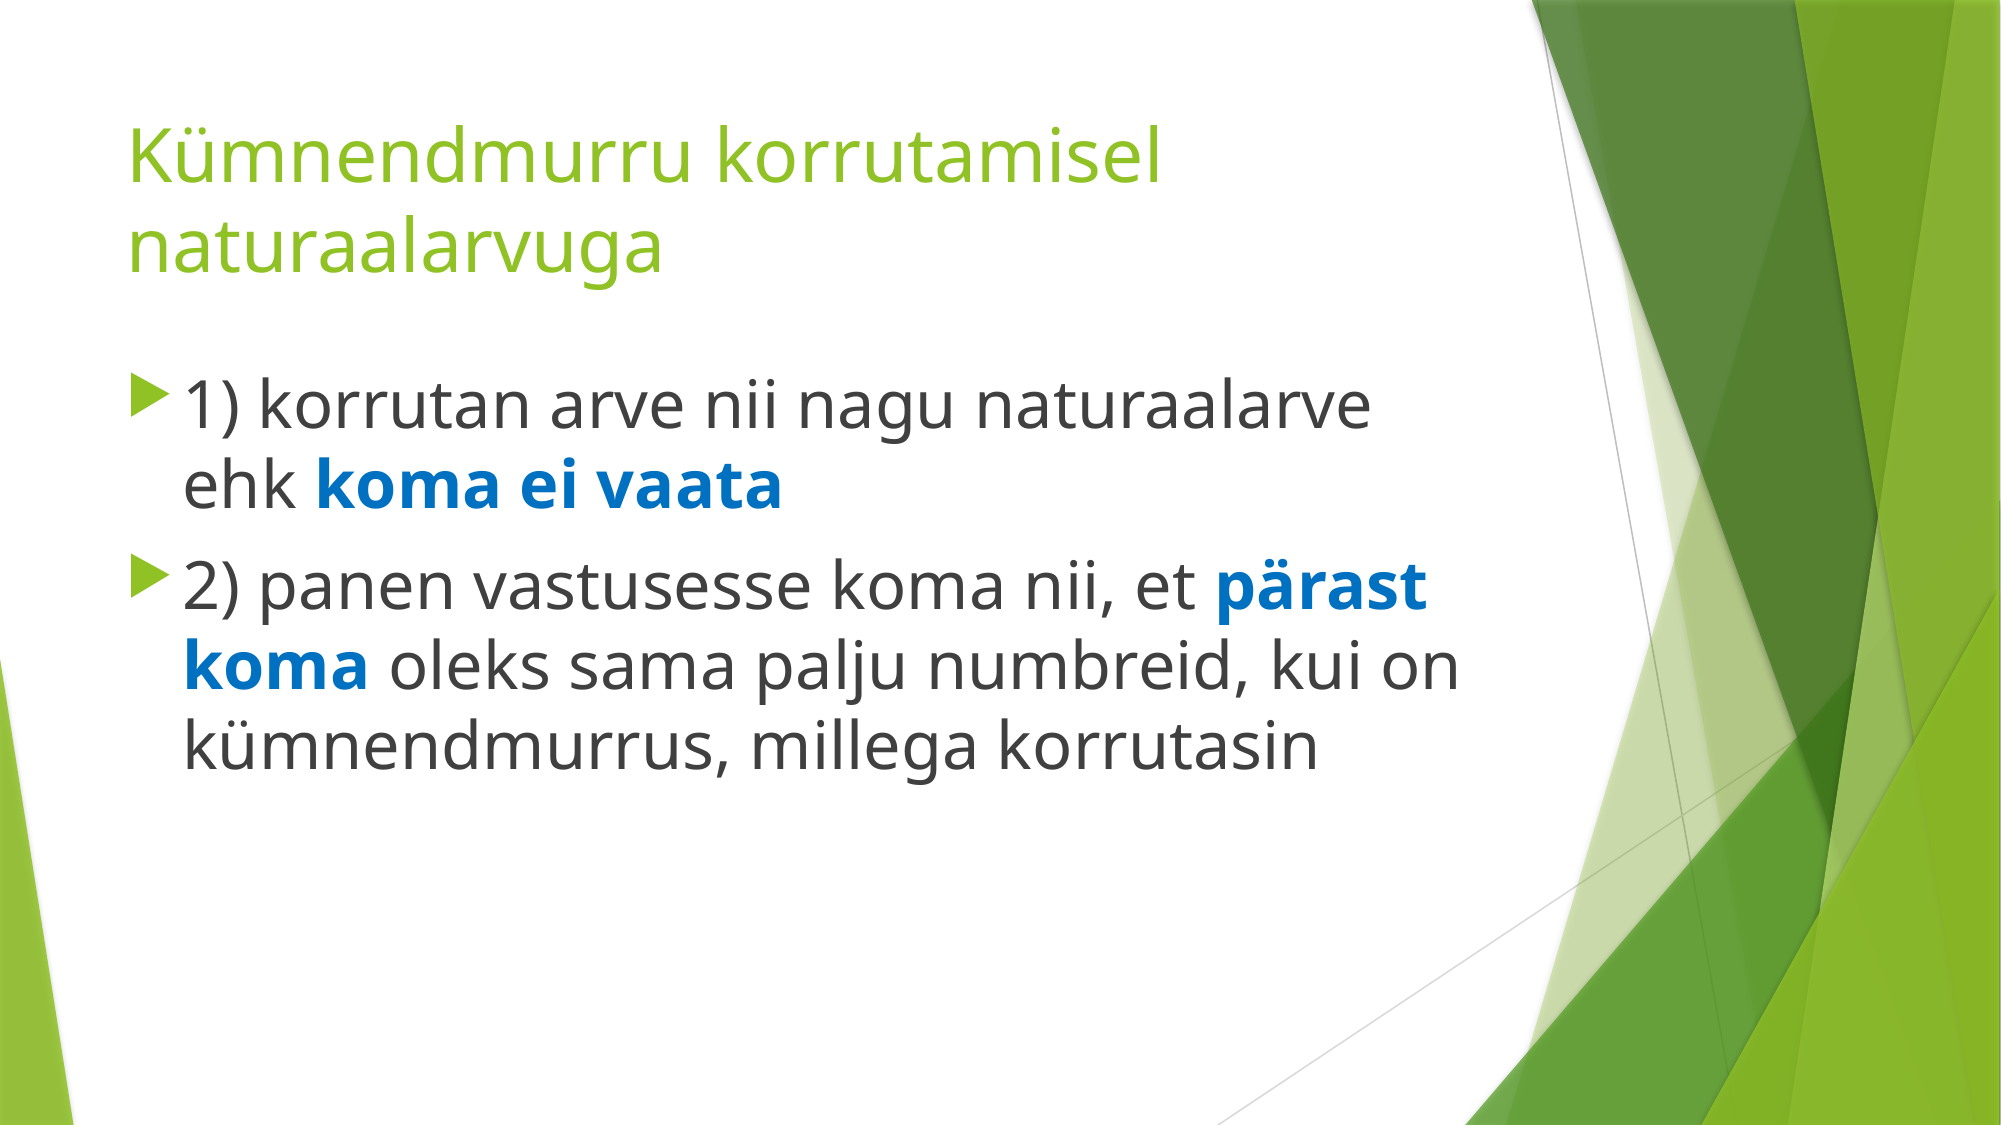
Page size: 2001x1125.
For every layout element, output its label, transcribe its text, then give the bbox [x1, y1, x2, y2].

title Kümnendmurru korrutamisel naturaalarvuga [111, 99, 1522, 317]
list 1) korrutan arve nii nagu naturaalarve ehk koma ei vaata 2) panen vastusesse koma nii, et pärast koma oleks sama palju numbreid, kui on kümnendmurrus, millega korrutasin [111, 354, 1522, 992]
